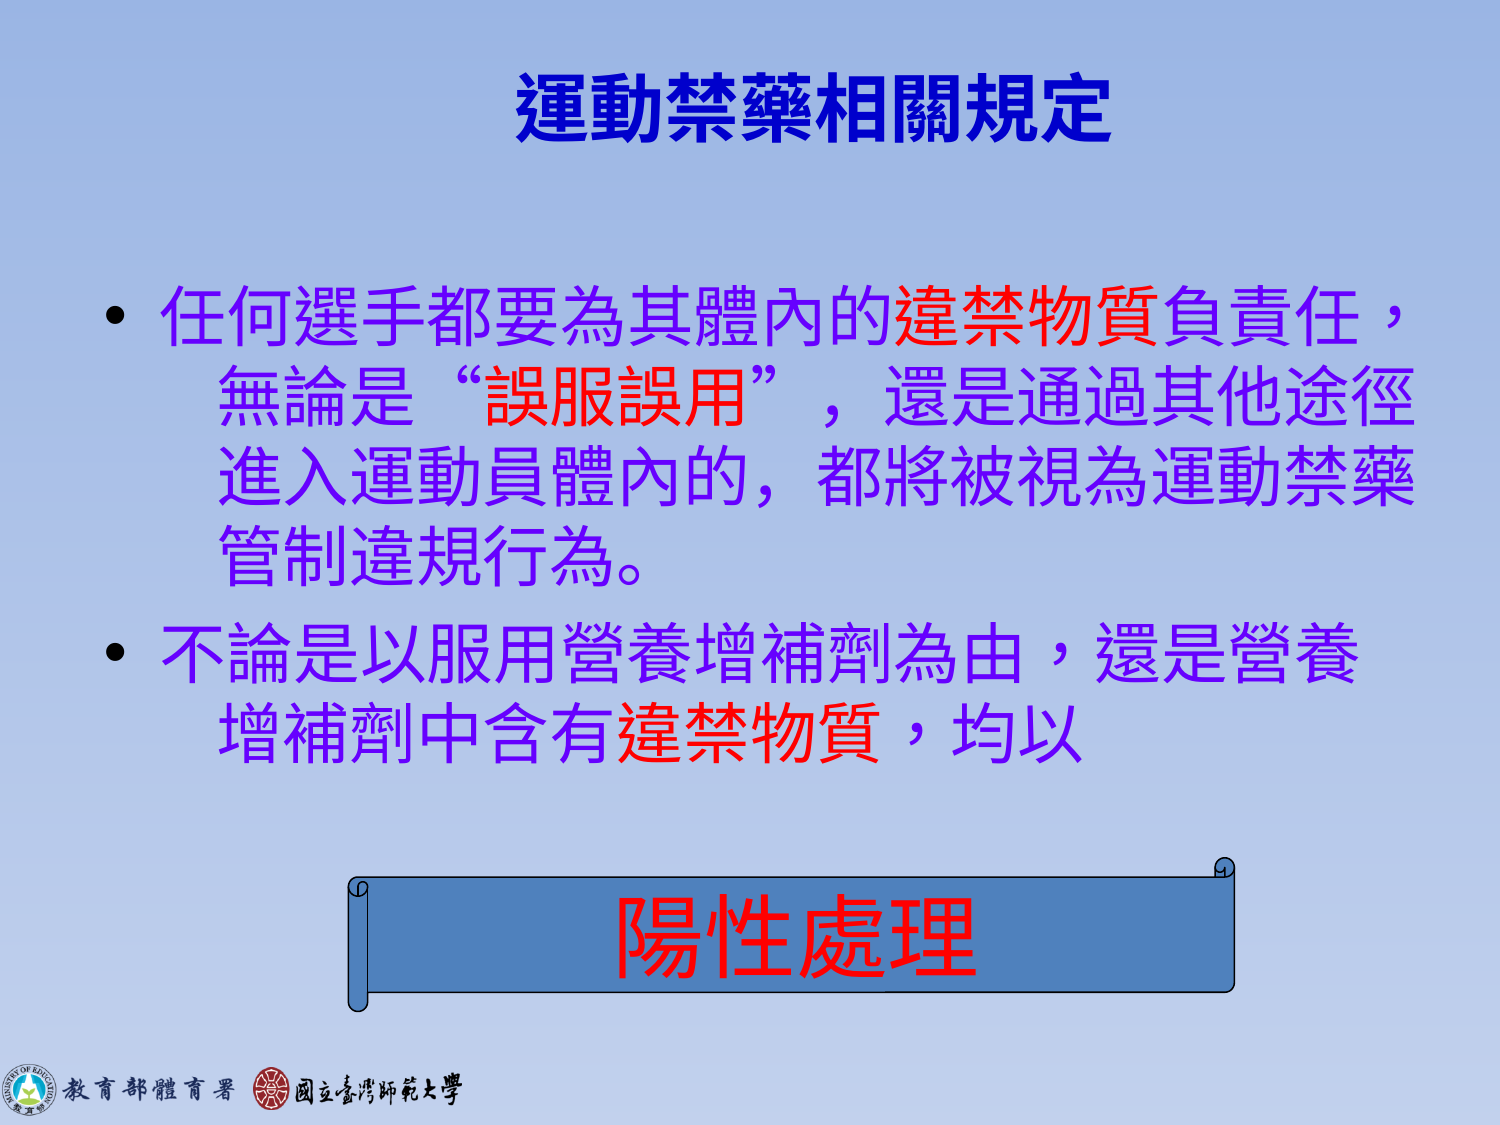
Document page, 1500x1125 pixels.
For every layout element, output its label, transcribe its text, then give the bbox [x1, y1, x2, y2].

title 運動禁藥相關規定 [171, 31, 1459, 182]
list 任何選手都要為其體內的違禁物質負責任，無論是“誤服誤用”，還是通過其他途徑進入運動員體內的，都將被視為運動禁藥管制違規行為。 不論是以服用營養增補劑為由，還是營養增補劑中含有違禁物質，均以 [88, 267, 1439, 835]
text_box 陽性處理 [348, 857, 1235, 1012]
